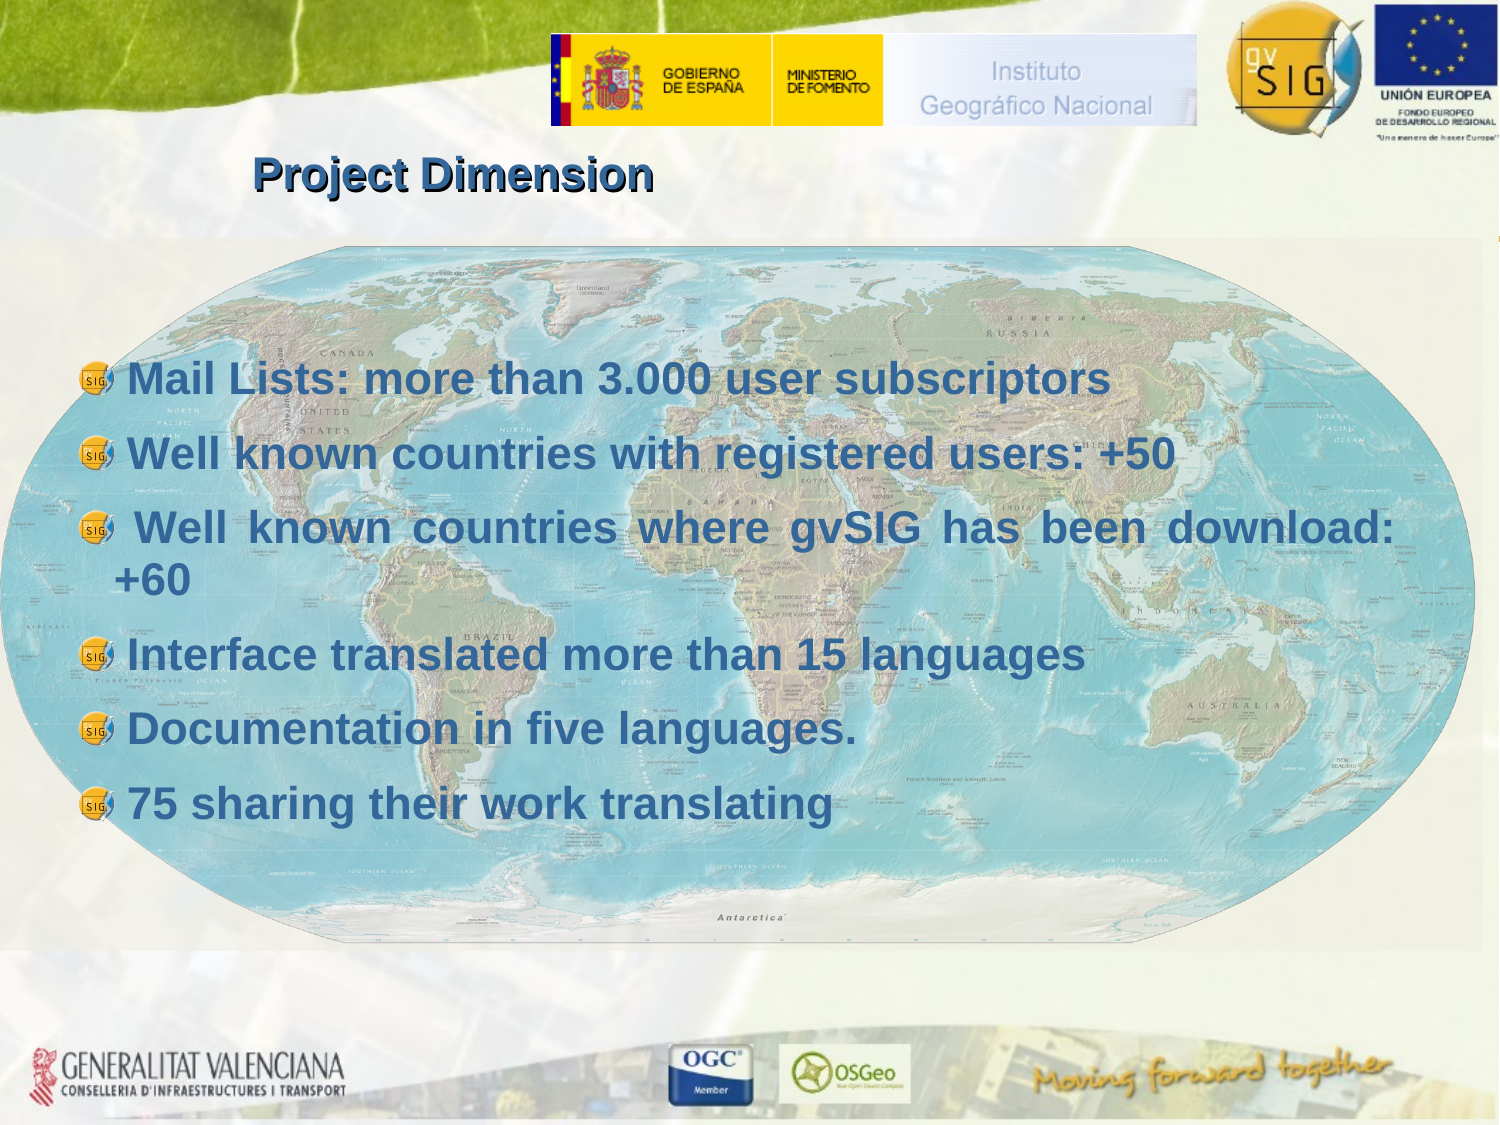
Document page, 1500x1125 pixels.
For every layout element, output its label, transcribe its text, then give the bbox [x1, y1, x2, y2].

text_box Project Dimension [237, 142, 1500, 210]
picture [0, 0, 1499, 1125]
text_box Mail Lists: more than 3.000 user subscriptors Well known countries with registered users: +50 Well known countries where gvSIG has been download: +60 Interface translated more than 15 languages Documentation in five languages. 75 sharing their work translating [43, 352, 1397, 1000]
